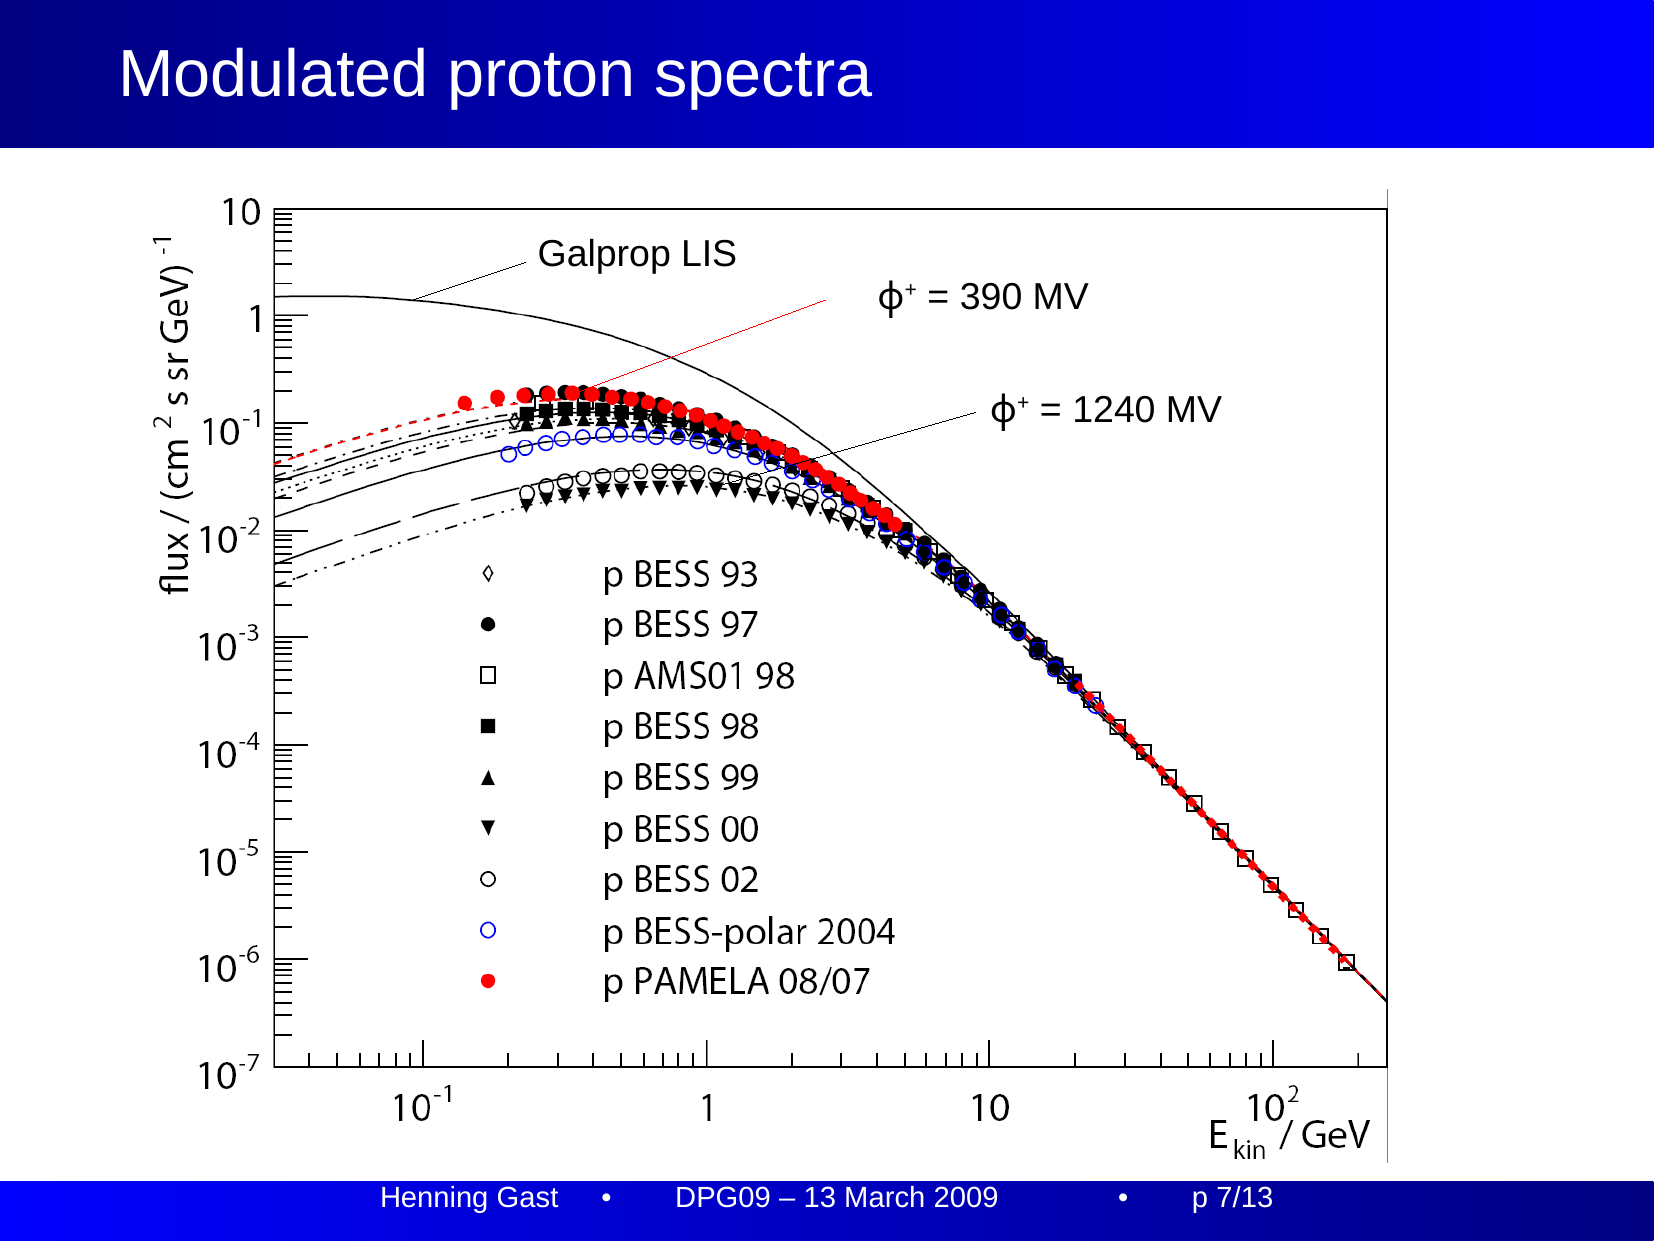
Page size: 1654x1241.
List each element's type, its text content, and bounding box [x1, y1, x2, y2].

text_box Galprop LIS [522, 225, 786, 284]
text_box ϕ+ = 390 MV [862, 262, 1163, 322]
text_box ϕ+ = 1240 MV [975, 375, 1276, 434]
title Modulated proton spectra [0, 7, 1654, 141]
picture [150, 189, 1388, 1163]
